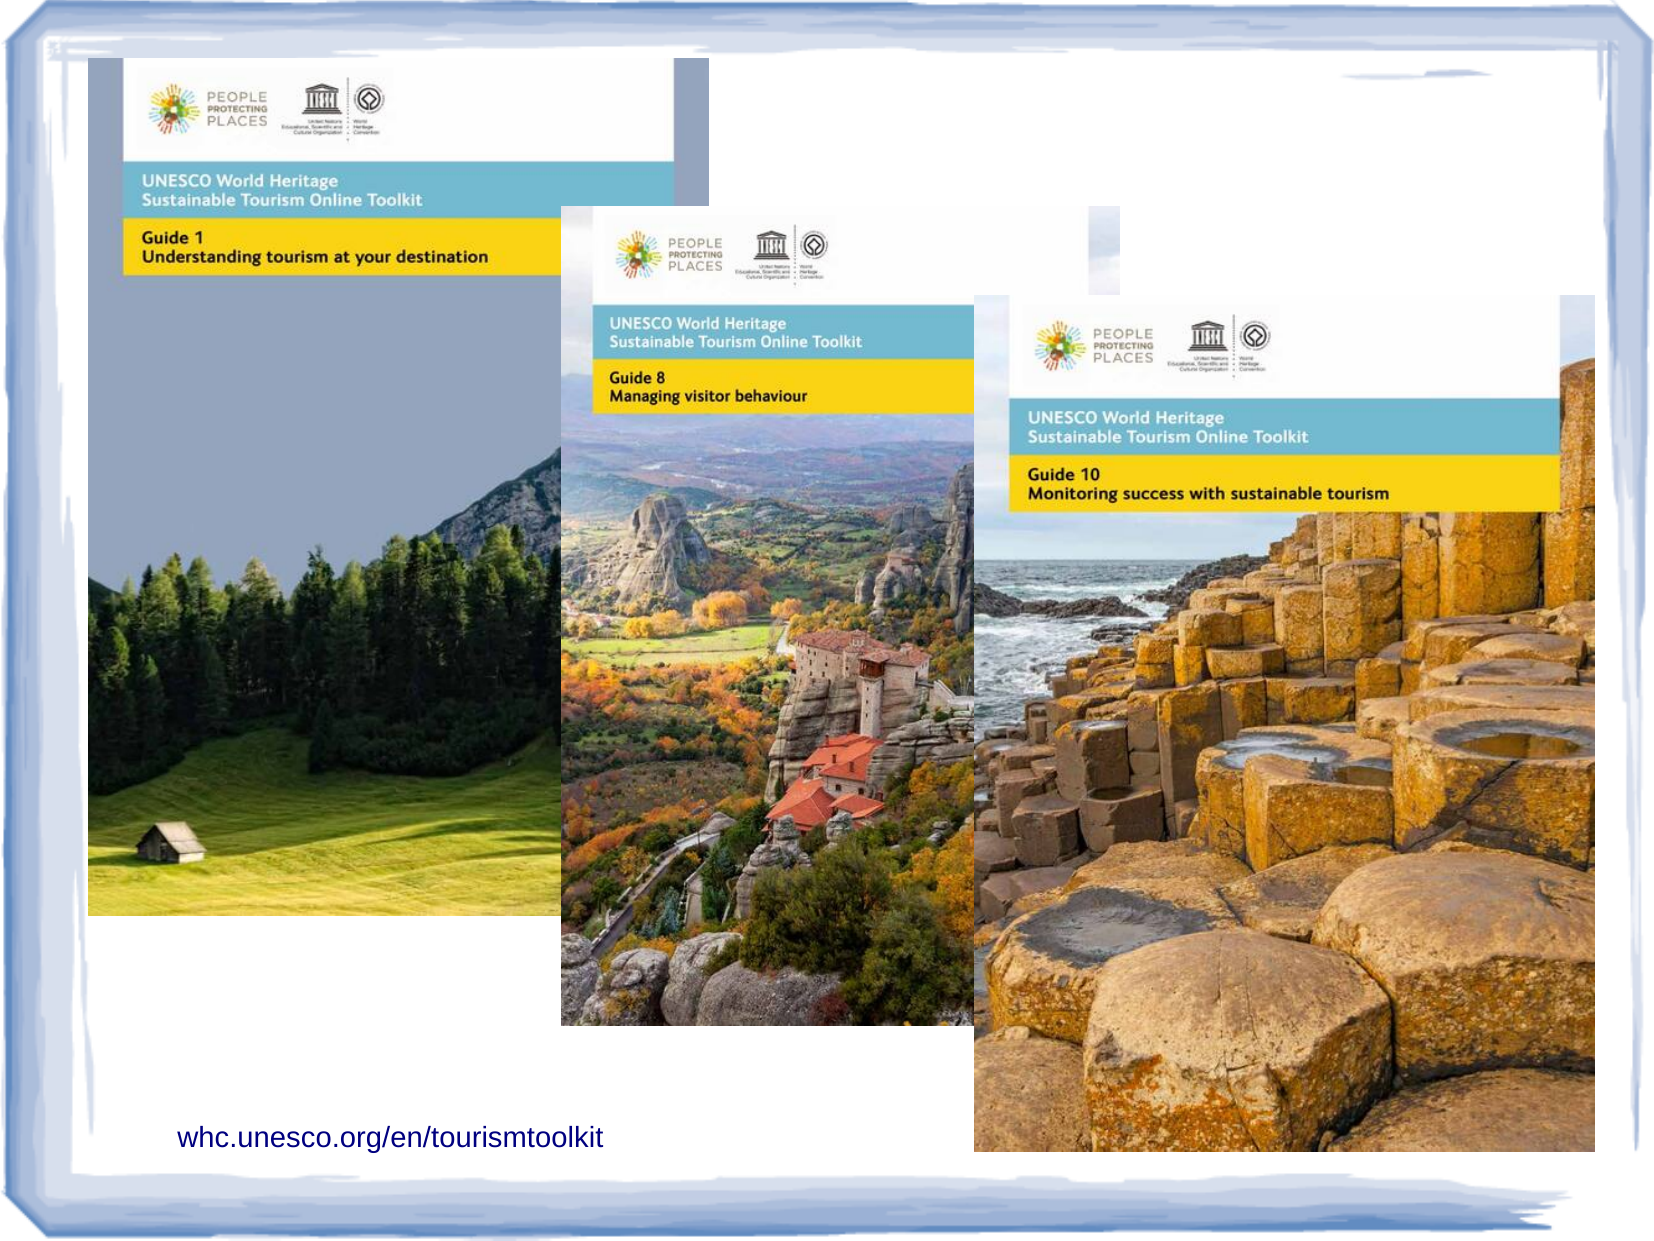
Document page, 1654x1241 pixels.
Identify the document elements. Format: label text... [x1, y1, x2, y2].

text_box whc.unesco.org/en/tourismtoolkit [177, 1118, 713, 1152]
picture [88, 59, 1595, 1152]
